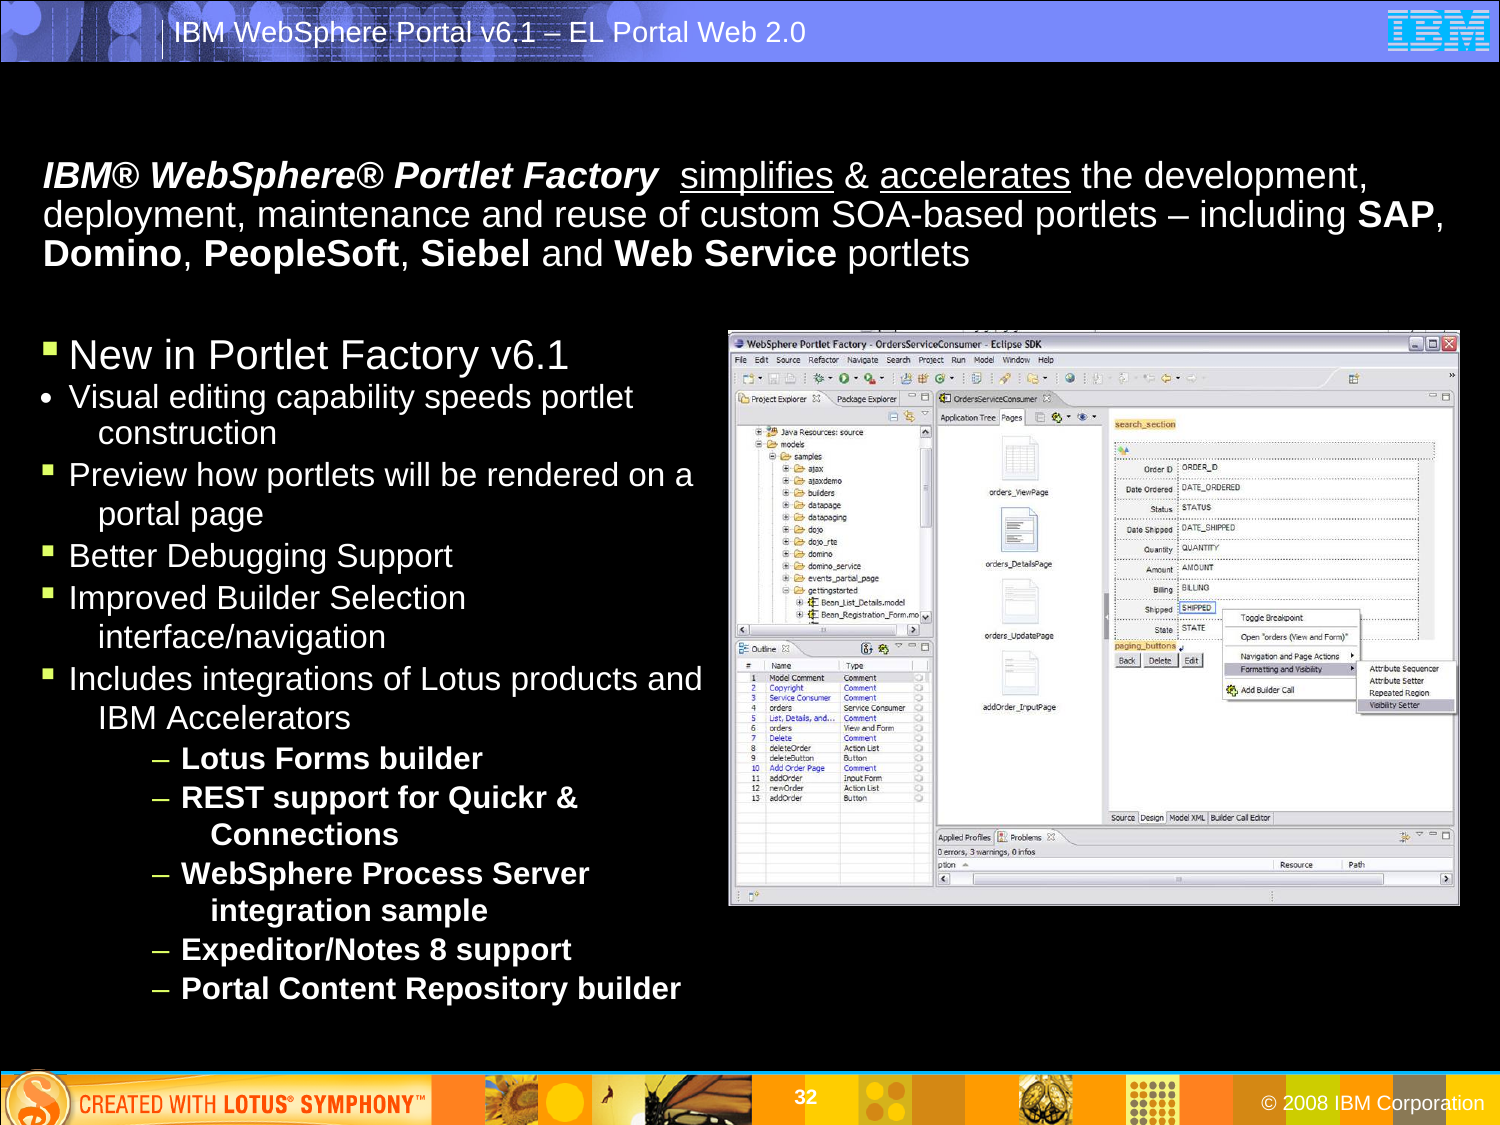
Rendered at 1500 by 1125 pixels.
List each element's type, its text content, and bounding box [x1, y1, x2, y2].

picture [728, 330, 1460, 906]
picture [1, 1071, 1500, 1125]
text_box IBM® WebSphere® Portlet Factory simplifies & accelerates the development, deployment, maintenance and reuse of custom SOA-based portlets – including SAP, Domino, PeopleSoft, Siebel and Web Service portlets [27, 149, 1490, 330]
text_box New in Portlet Factory v6.1 Visual editing capability speeds portlet construction Preview how portlets will be rendered on a portal page Better Debugging Support Improved Builder Selection interface/navigation Includes integrations of Lotus products and IBM Accelerators Lotus Forms builder REST support for Quickr & Connections WebSphere Process Server integration sample Expeditor/Notes 8 support Portal Content Repository builder [24, 320, 724, 709]
picture [1, 1, 1499, 62]
